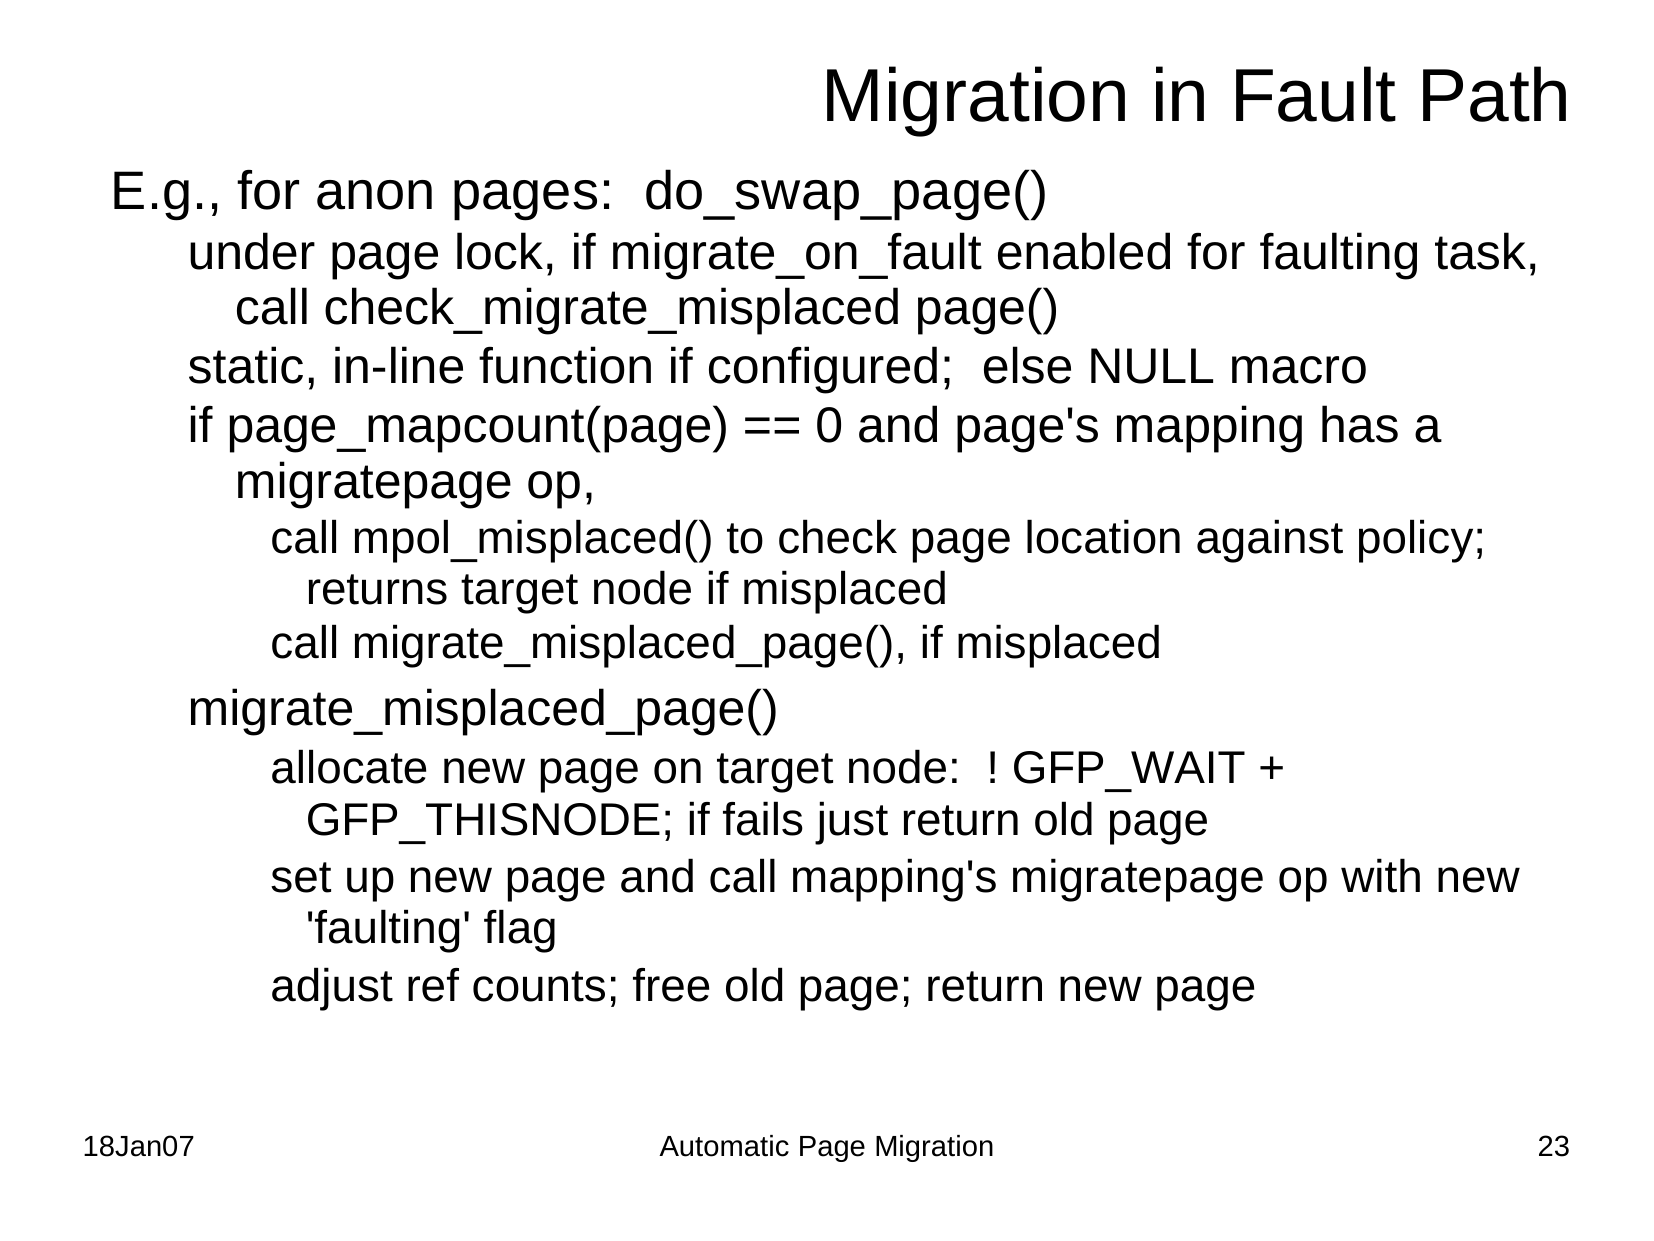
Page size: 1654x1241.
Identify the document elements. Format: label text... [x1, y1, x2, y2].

list E.g., for anon pages: do_swap_page() under page lock, if migrate_on_fault enabled for faulting task, call check_migrate_misplaced page() static, in-line function if configured; else NULL macro if page_mapcount(page) == 0 and page's mapping has a migratepage op, call mpol_misplaced() to check page location against policy; returns target node if misplaced call migrate_misplaced_page(), if misplaced migrate_misplaced_page() allocate new page on target node: ! GFP_WAIT + GFP_THISNODE; if fails just return old page set up new page and call mapping's migratepage op with new 'faulting' flag adjust ref counts; free old page; return new page [93, 160, 1581, 1101]
title Migration in Fault Path [84, 38, 1573, 153]
